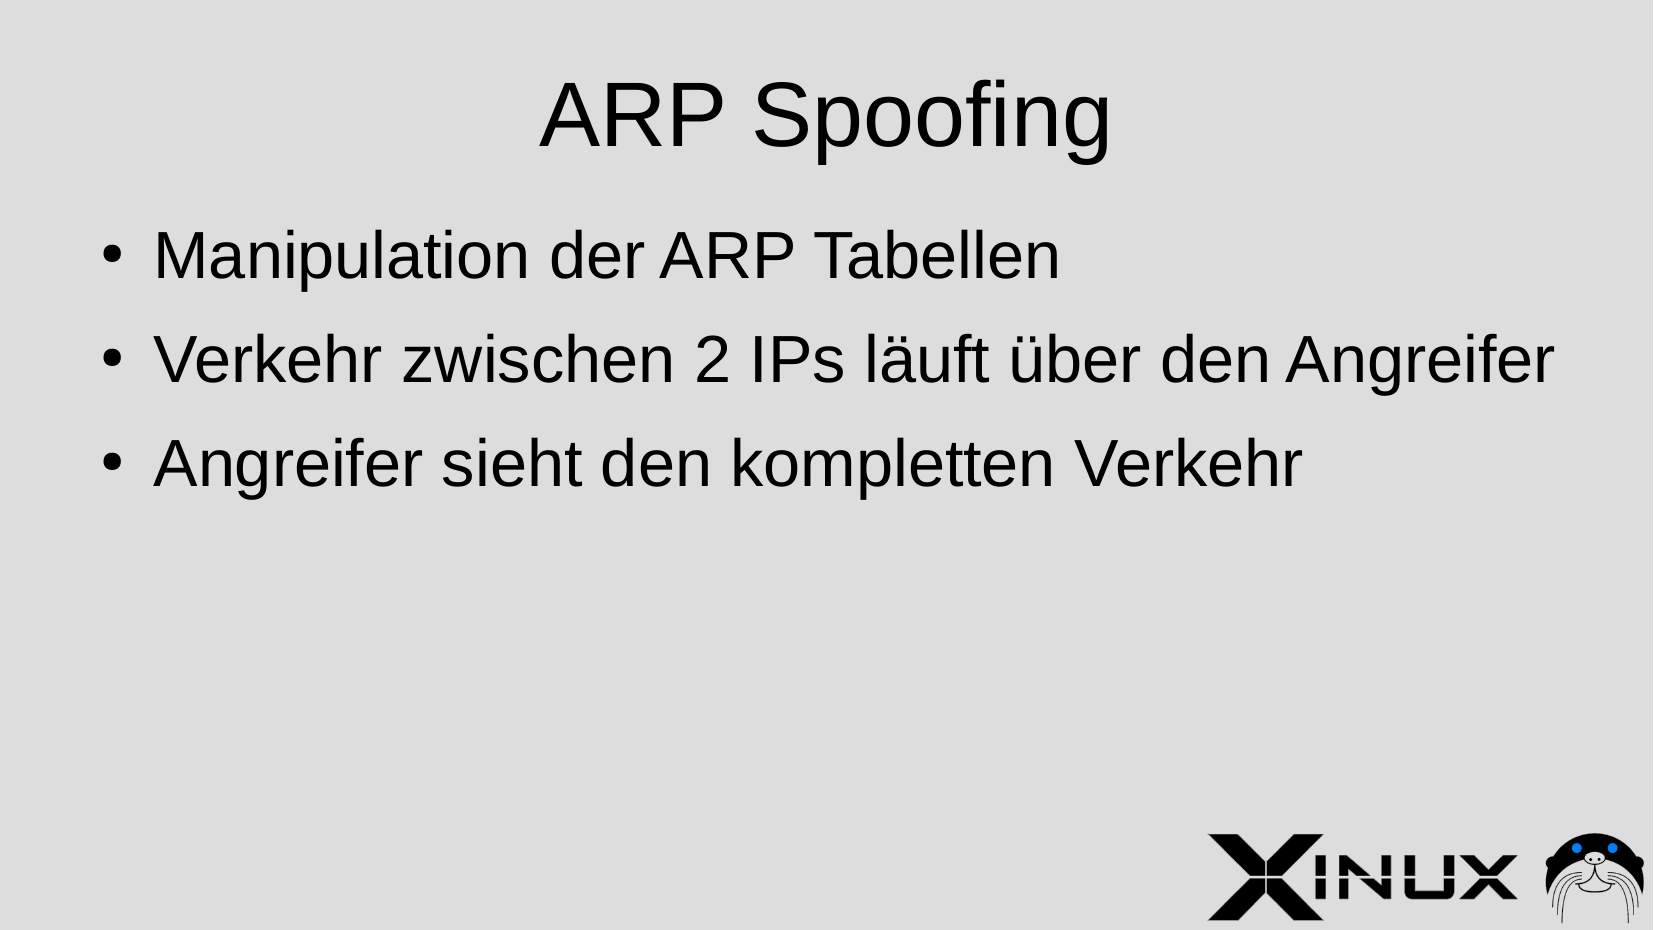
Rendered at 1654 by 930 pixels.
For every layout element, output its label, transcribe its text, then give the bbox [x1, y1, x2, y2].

title ARP Spoofing [82, 37, 1571, 193]
list Manipulation der ARP Tabellen Verkehr zwischen 2 IPs läuft über den Angreifer Angreifer sieht den kompletten Verkehr [82, 217, 1571, 757]
picture [1200, 824, 1650, 930]
